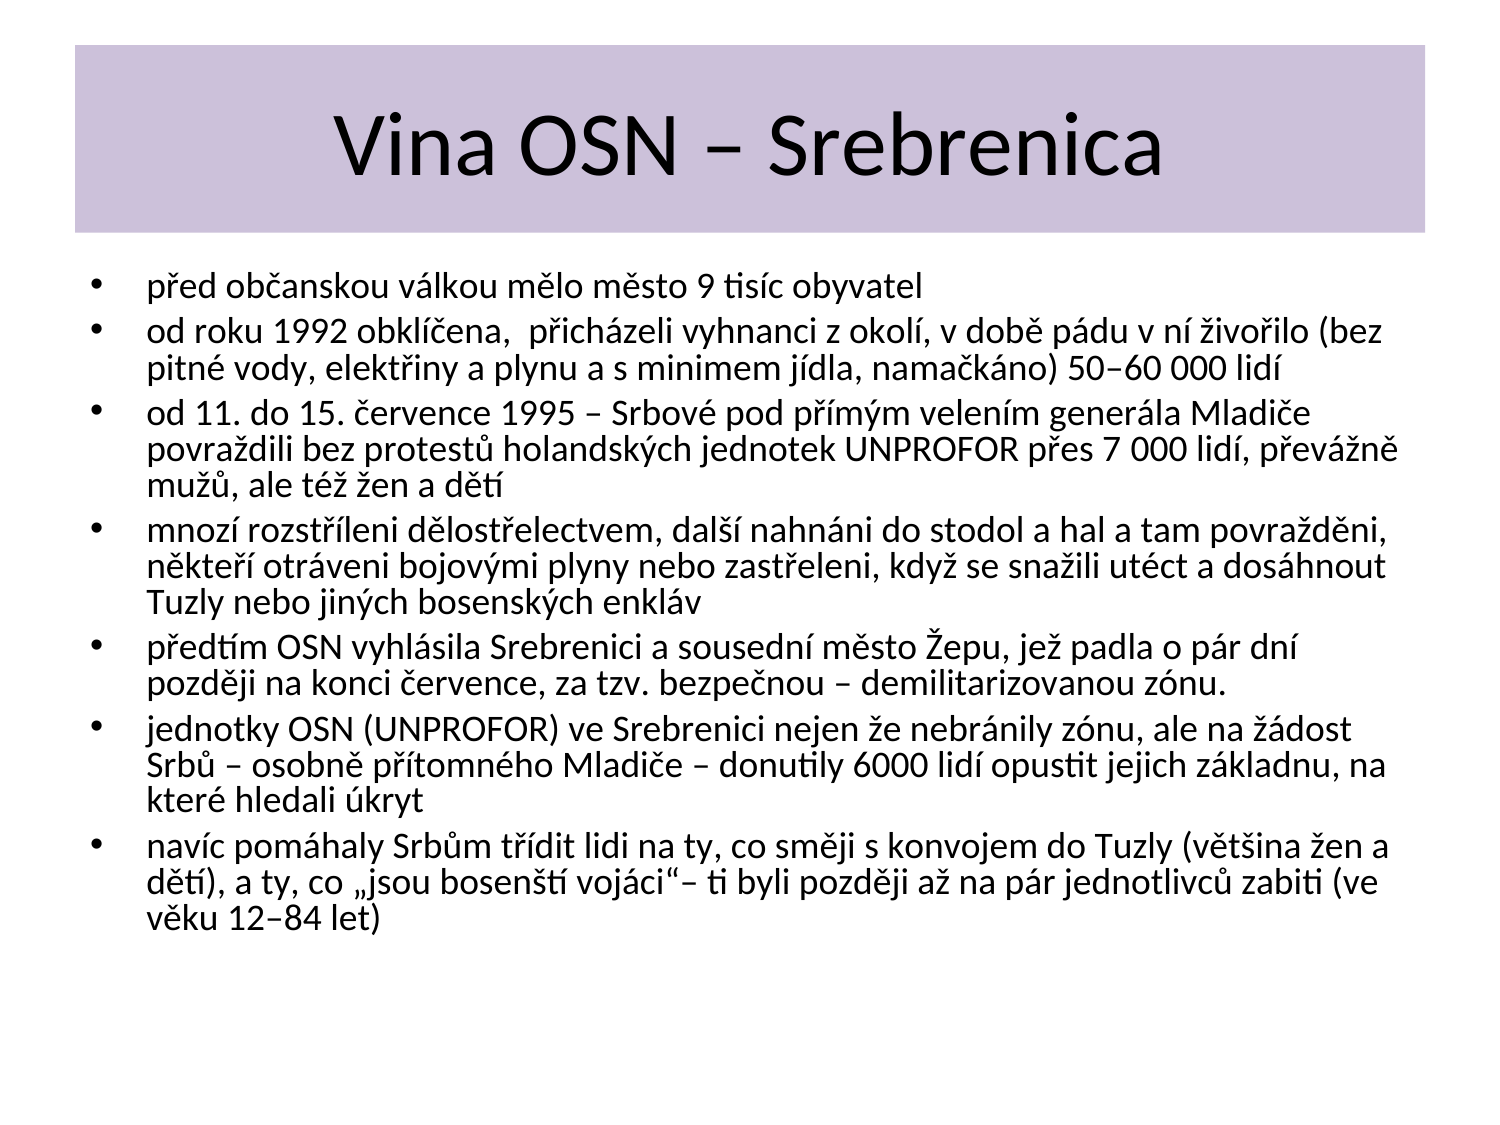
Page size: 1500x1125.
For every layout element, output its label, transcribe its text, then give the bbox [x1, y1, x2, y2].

title Vina OSN – Srebrenica [75, 45, 1426, 233]
list před občanskou válkou mělo město 9 tisíc obyvatel od roku 1992 obklíčena, přicházeli vyhnanci z okolí, v době pádu v ní živořilo (bez pitné vody, elektřiny a plynu a s minimem jídla, namačkáno) 50–60 000 lidí od 11. do 15. července 1995 – Srbové pod přímým velením generála Mladiče povraždili bez protestů holandských jednotek UNPROFOR přes 7 000 lidí, převážně mužů, ale též žen a dětí mnozí rozstříleni dělostřelectvem, další nahnáni do stodol a hal a tam povražděni, někteří otráveni bojovými plyny nebo zastřeleni, když se snažili utéct a dosáhnout Tuzly nebo jiných bosenských enkláv předtím OSN vyhlásila Srebrenici a sousední město Žepu, jež padla o pár dní později na konci července, za tzv. bezpečnou – demilitarizovanou zónu. jednotky OSN (UNPROFOR) ve Srebrenici nejen že nebránily zónu, ale na žádost Srbů – osobně přítomného Mladiče – donutily 6000 lidí opustit jejich základnu, na které hledali úkryt navíc pomáhaly Srbům třídit lidi na ty, co směji s konvojem do Tuzly (většina žen a dětí), a ty, co „jsou bosenští vojáci“– ti byli později až na pár jednotlivců zabiti (ve věku 12–84 let) [75, 262, 1426, 1006]
